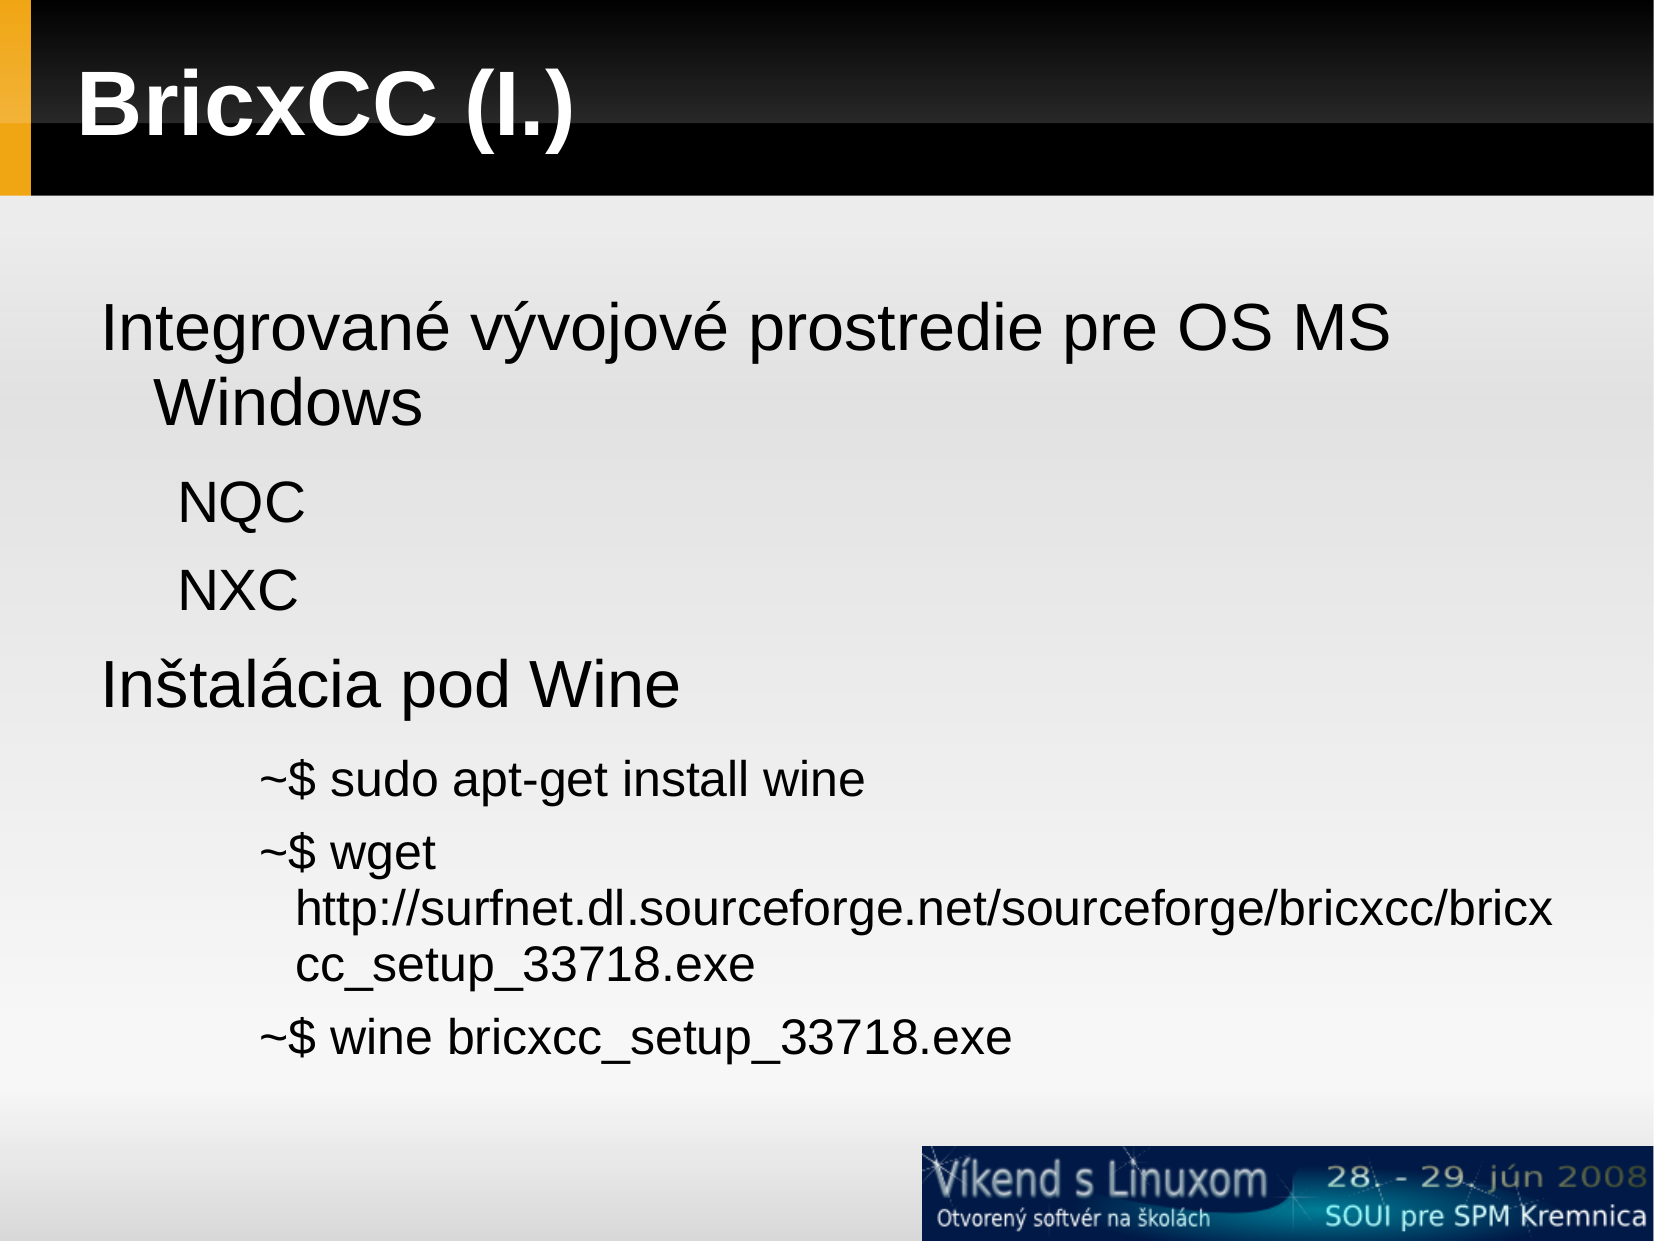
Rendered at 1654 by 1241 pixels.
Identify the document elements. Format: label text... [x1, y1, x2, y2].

list Integrované vývojové prostredie pre OS MS Windows NQC NXC Inštalácia pod Wine ~$ sudo apt-get install wine ~$ wget http://surfnet.dl.sourceforge.net/sourceforge/bricxcc/bricxcc_setup_33718.exe ~$ wine bricxcc_setup_33718.exe [82, 290, 1571, 1109]
title BricxCC (I.) [76, 0, 1565, 208]
picture [0, 0, 1654, 1241]
